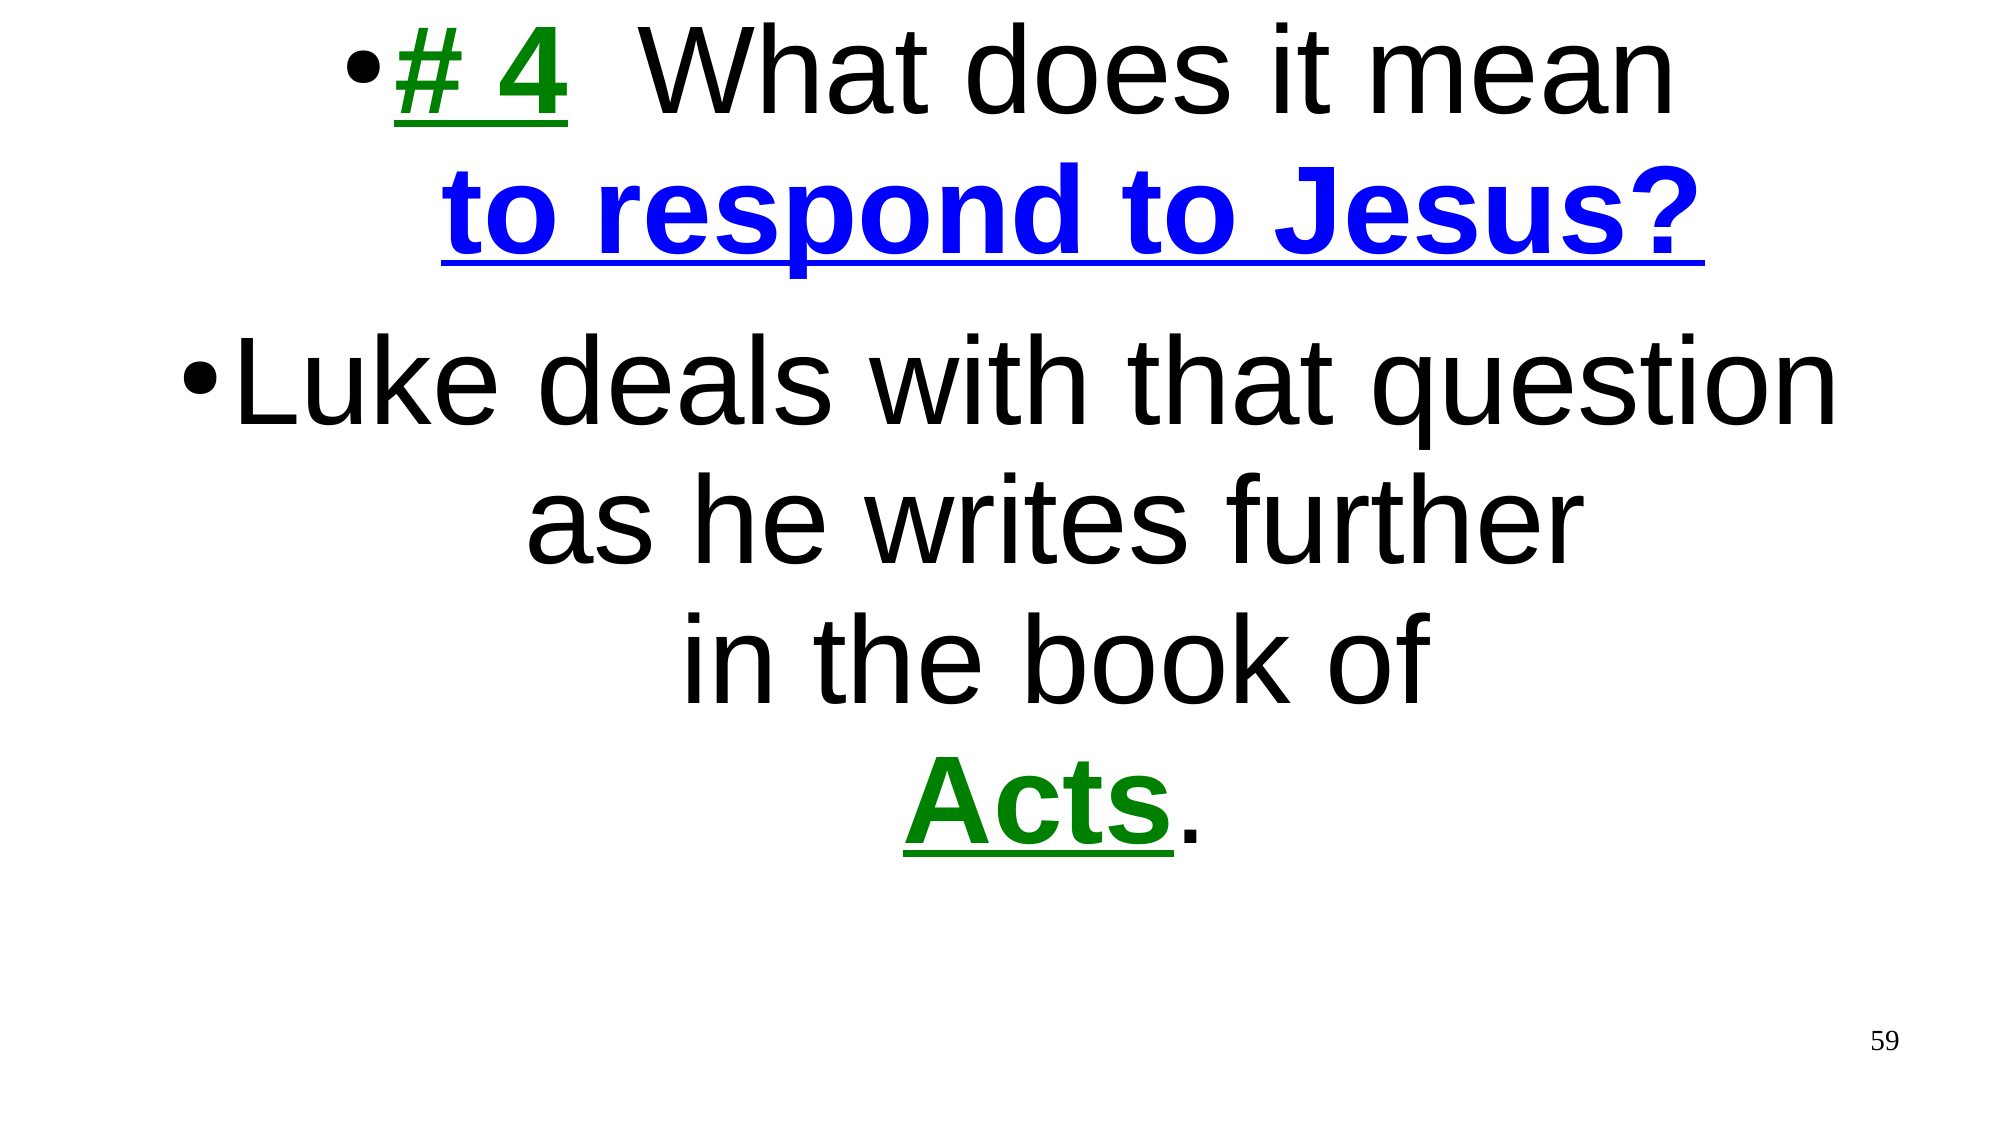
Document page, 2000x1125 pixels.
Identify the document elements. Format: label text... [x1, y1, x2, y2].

list # 4 What does it mean to respond to Jesus? Luke deals with that question as he writes further in the book of Acts. [0, 0, 1996, 1123]
